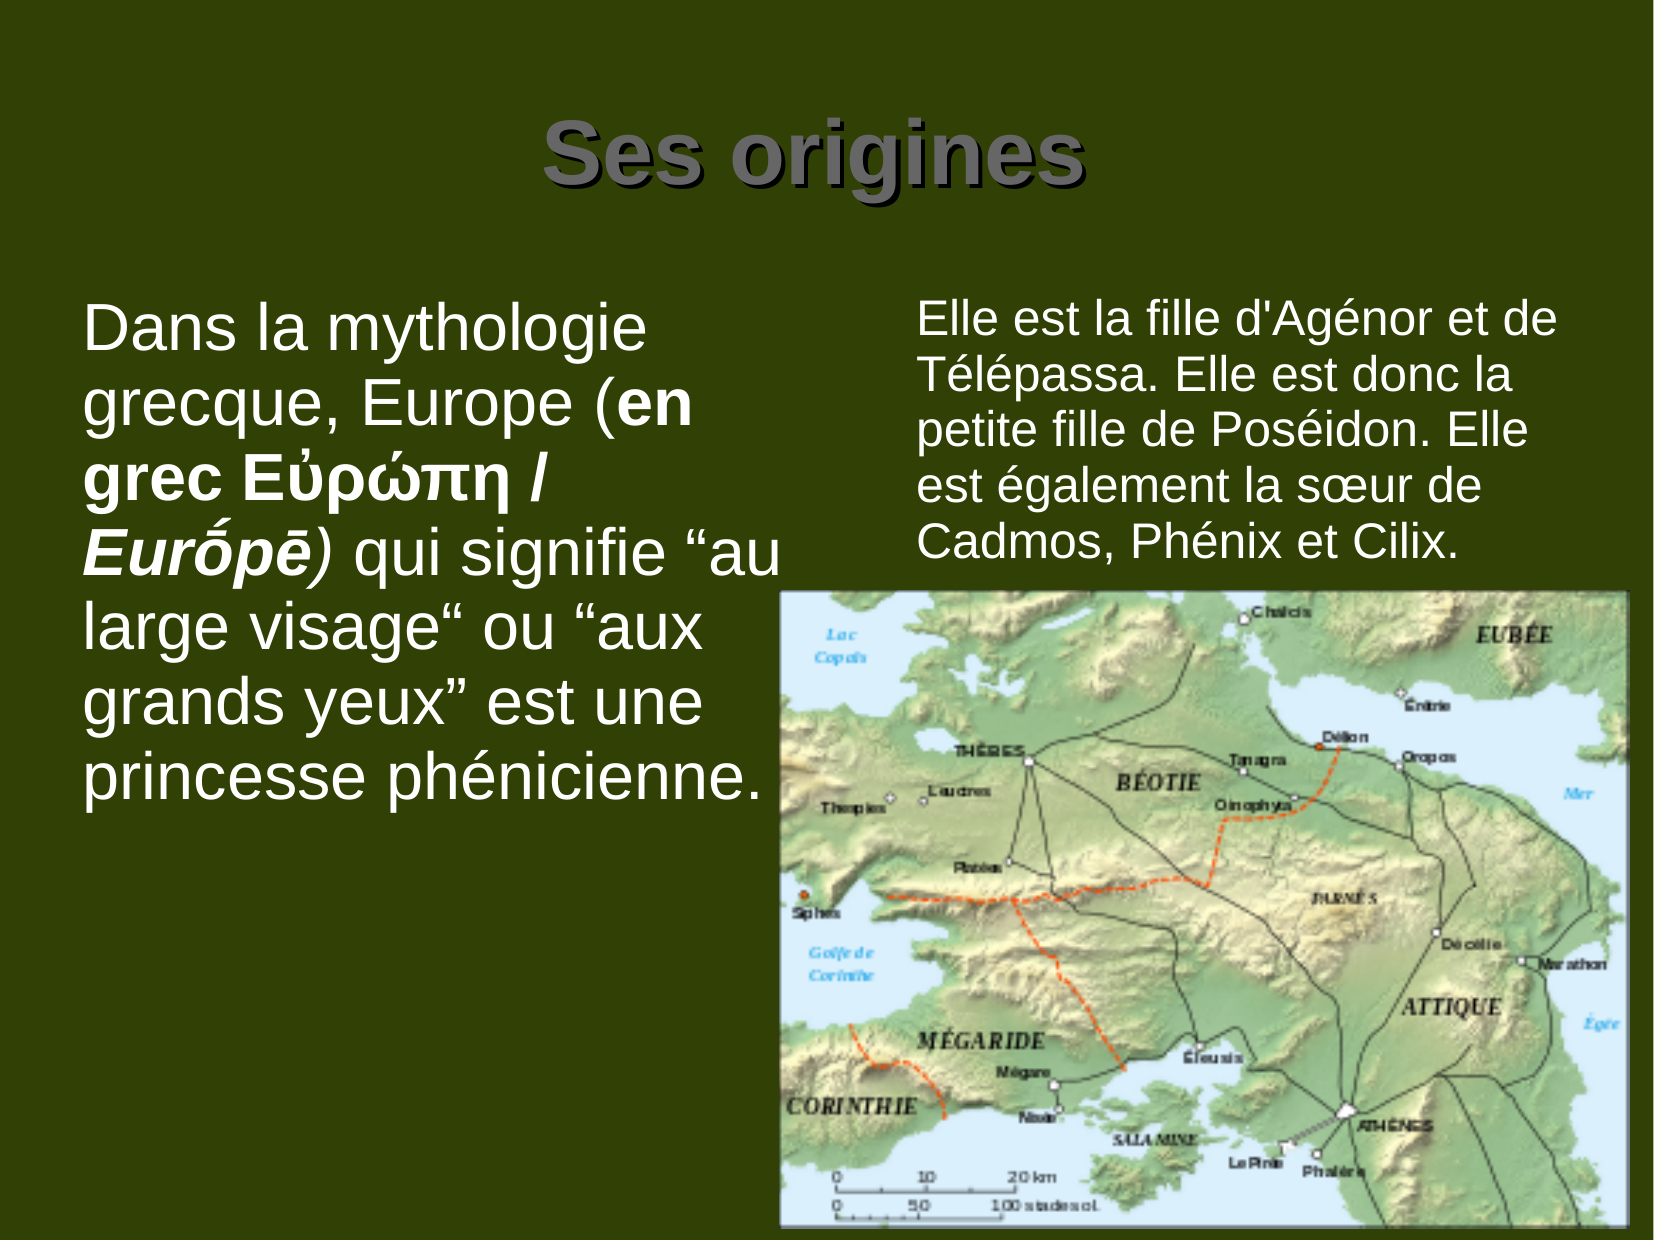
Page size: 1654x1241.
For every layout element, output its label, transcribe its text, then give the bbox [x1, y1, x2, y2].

picture [779, 590, 1630, 1229]
title Ses origines [82, 49, 1571, 257]
list Dans la mythologie grecque, Europe (en grec Eὐρώπη / Eurṓpē) qui signifie “au large visage“ ou “aux grands yeux” est une princesse phénicienne. [82, 290, 809, 1010]
list Elle est la fille d'Agénor et de Télépassa. Elle est donc la petite fille de Poséidon. Elle est également la sœur de Cadmos, Phénix et Cilix. [845, 290, 1572, 590]
